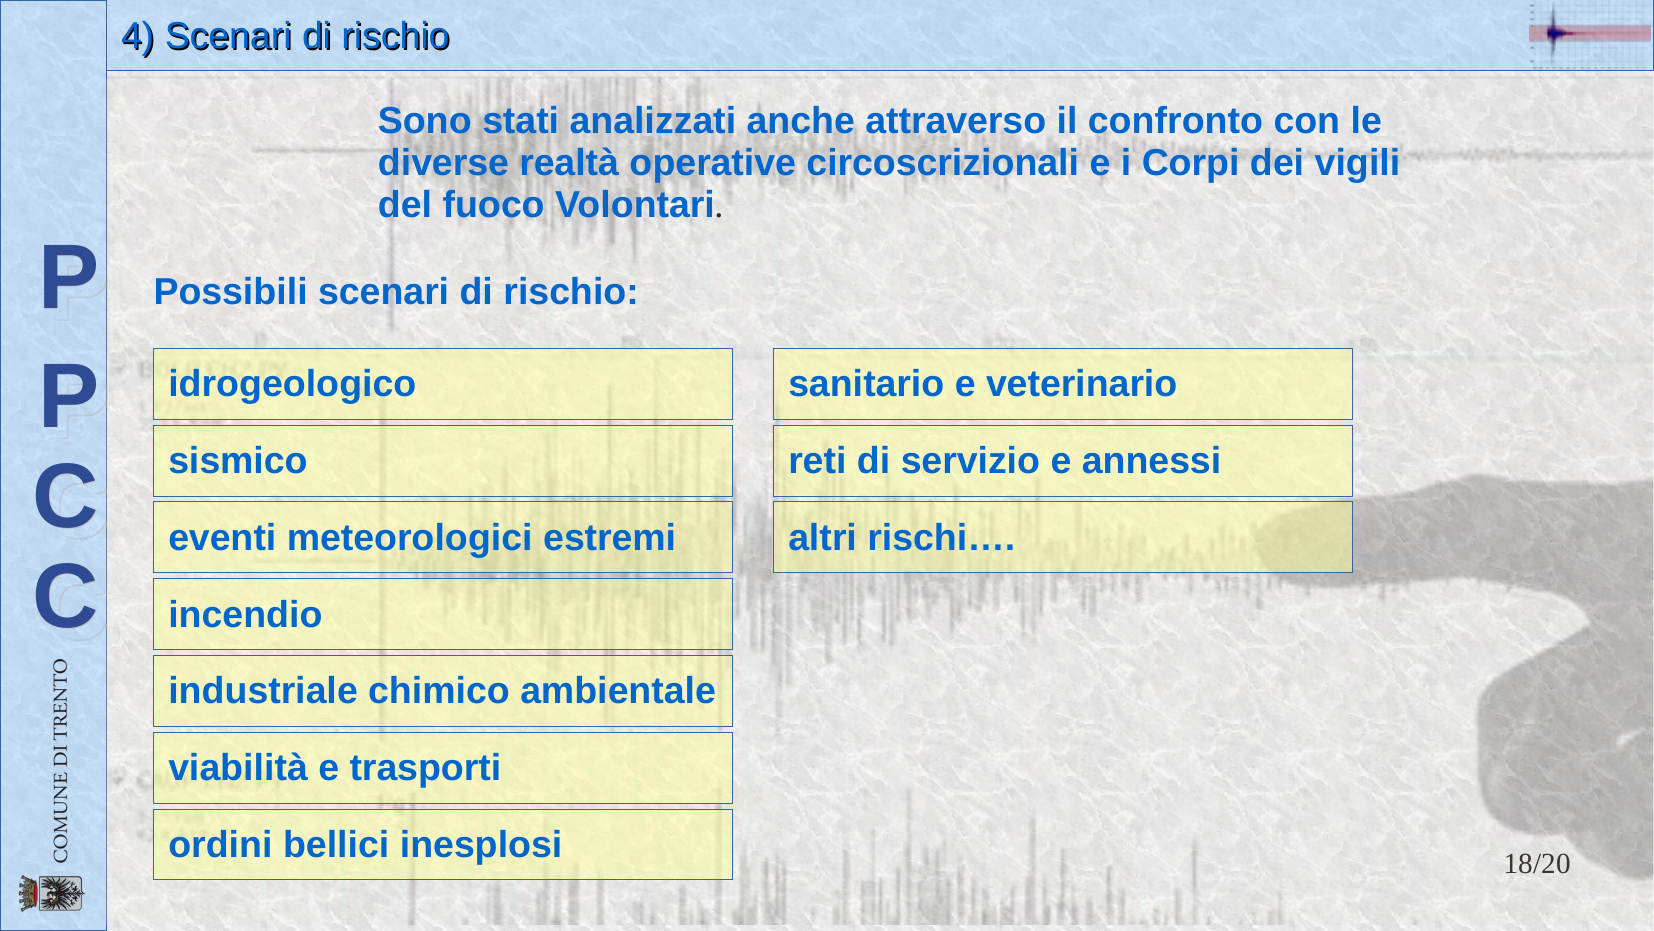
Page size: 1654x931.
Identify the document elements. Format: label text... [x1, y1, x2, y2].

text_box Sono stati analizzati anche attraverso il confronto con le diverse realtà operative circoscrizionali e i Corpi dei vigili del fuoco Volontari. [363, 91, 1462, 237]
picture [106, 0, 1654, 931]
text_box sanitario e veterinario [773, 348, 1353, 420]
text_box altri rischi…. [773, 501, 1353, 573]
picture [19, 660, 85, 912]
text_box Possibili scenari di rischio: [138, 263, 718, 330]
text_box industriale chimico ambientale [153, 655, 733, 727]
text_box idrogeologico [153, 348, 733, 420]
text_box ordini bellici inesplosi [153, 809, 733, 880]
text_box viabilità e trasporti [153, 732, 733, 804]
text_box incendio [153, 578, 733, 650]
text_box reti di servizio e annessi [773, 425, 1353, 497]
text_box sismico [153, 425, 733, 497]
text_box eventi meteorologici estremi [153, 501, 733, 573]
text_box 4) Scenari di rischio [106, 0, 1529, 71]
